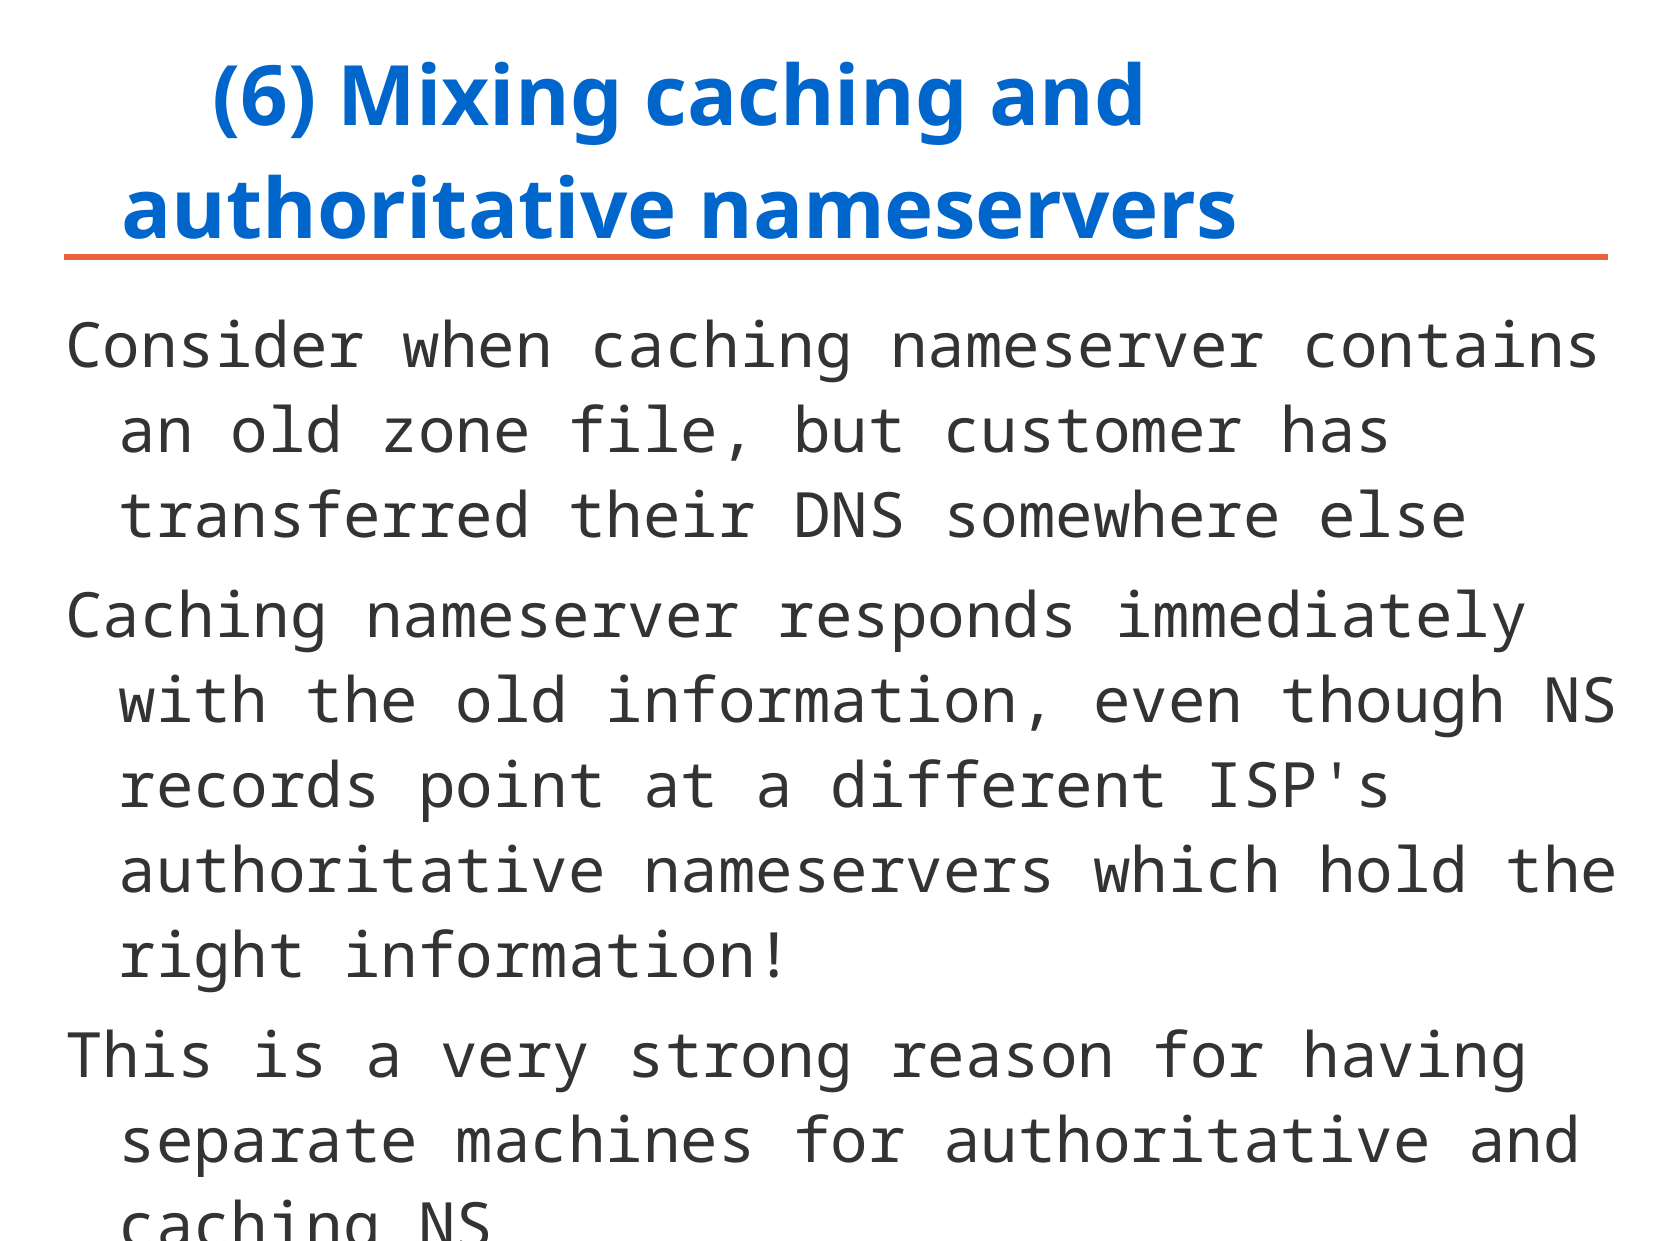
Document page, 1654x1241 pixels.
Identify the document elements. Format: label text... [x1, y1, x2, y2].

list Consider when caching nameserver contains an old zone file, but customer has transferred their DNS somewhere else Caching nameserver responds immediately with the old information, even though NS records point at a different ISP's authoritative nameservers which hold the right information! This is a very strong reason for having separate machines for authoritative and caching NS Another reason is that an authoritative-only NS has a mostly constant memory usage [47, 300, 1627, 1227]
title (6) Mixing caching and authoritative nameservers [121, 46, 1534, 254]
